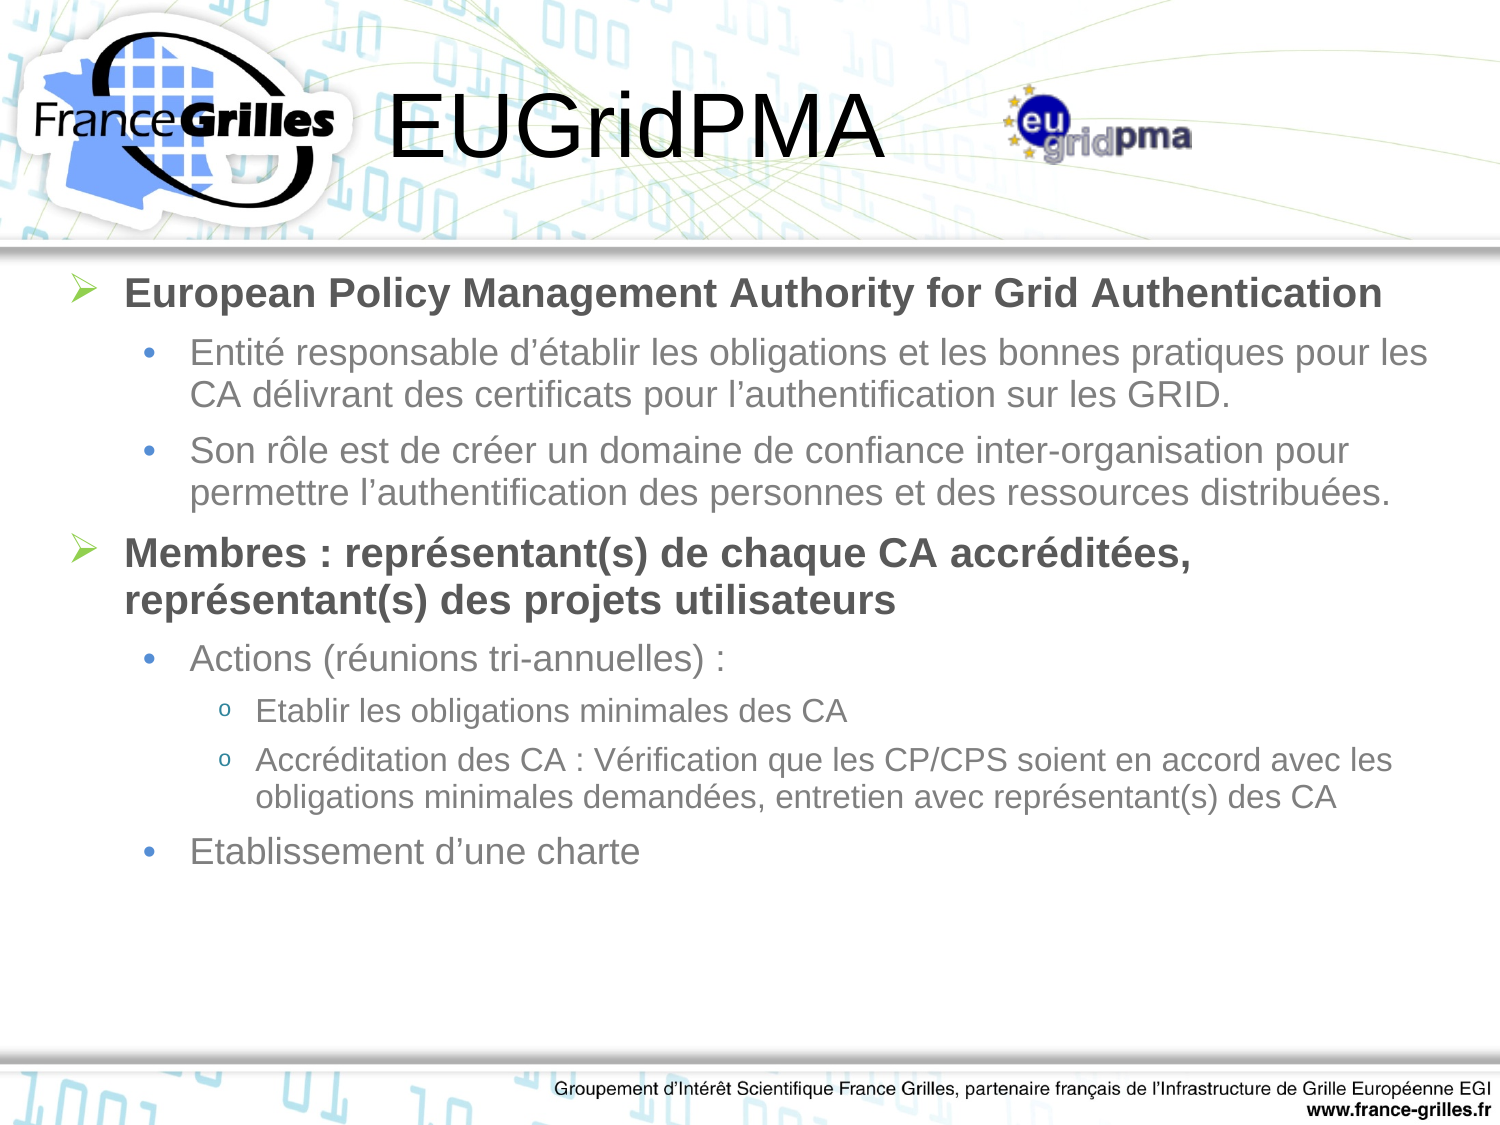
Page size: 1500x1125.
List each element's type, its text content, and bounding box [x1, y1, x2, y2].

title EUGridPMA [372, 7, 1459, 244]
picture [0, 0, 1500, 1125]
list European Policy Management Authority for Grid Authentication Entité responsable d’établir les obligations et les bonnes pratiques pour les CA délivrant des certificats pour l’authentification sur les GRID. Son rôle est de créer un domaine de confiance inter-organisation pour permettre l’authentification des personnes et des ressources distribuées. Membres : représentant(s) de chaque CA accréditées, représentant(s) des projets utilisateurs Actions (réunions tri-annuelles) : Etablir les obligations minimales des CA Accréditation des CA : Vérification que les CP/CPS soient en accord avec les obligations minimales demandées, entretien avec représentant(s) des CA Etablissement d’une charte [53, 262, 1459, 1024]
